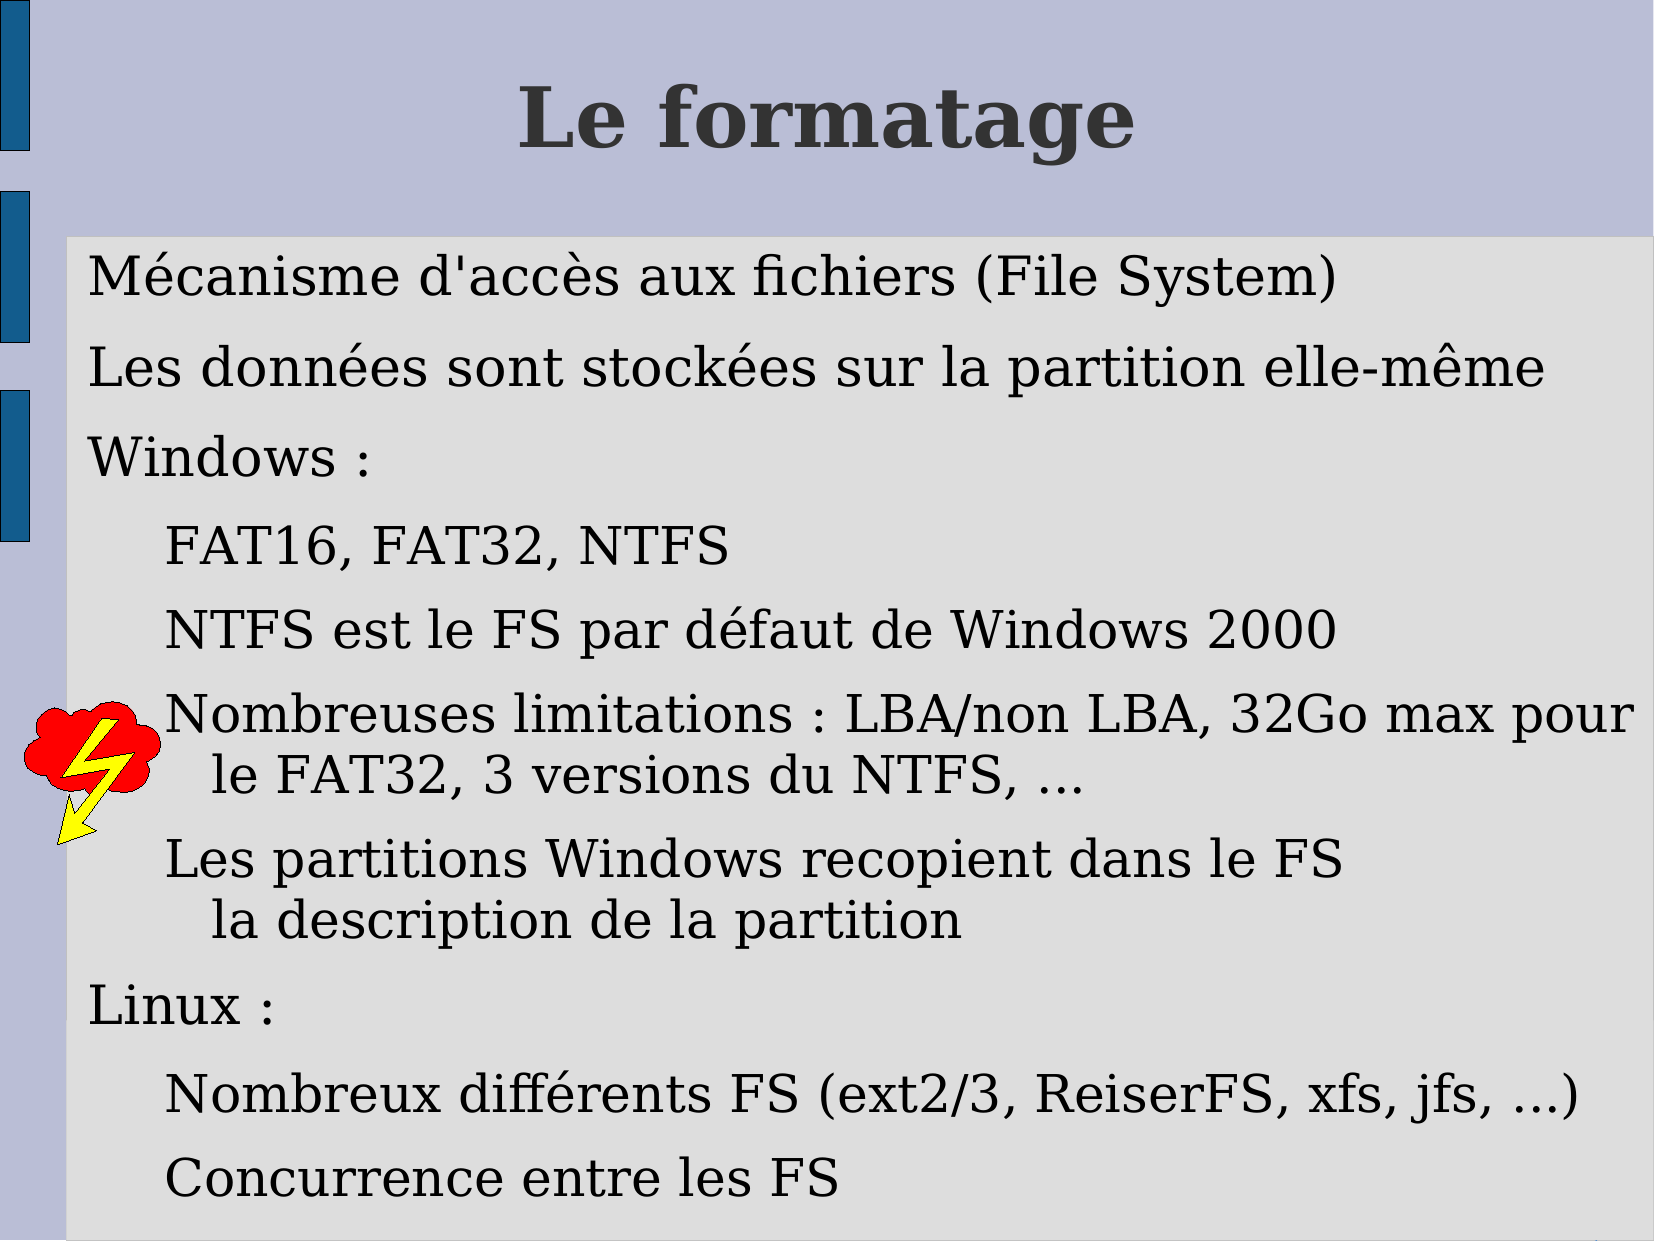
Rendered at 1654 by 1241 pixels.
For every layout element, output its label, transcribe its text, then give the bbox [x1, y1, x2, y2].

list Mécanisme d'accès aux fichiers (File System) Les données sont stockées sur la partition elle-même Windows : FAT16, FAT32, NTFS NTFS est le FS par défaut de Windows 2000 Nombreuses limitations : LBA/non LBA, 32Go max pour le FAT32, 3 versions du NTFS, ... Les partitions Windows recopient dans le FS la description de la partition Linux : Nombreux différents FS (ext2/3, ReiserFS, xfs, jfs, ...) Concurrence entre les FS [70, 245, 1640, 1221]
title Le formatage [121, 14, 1534, 222]
text_box [66, 1020, 1654, 1241]
text_box [24, 701, 161, 845]
